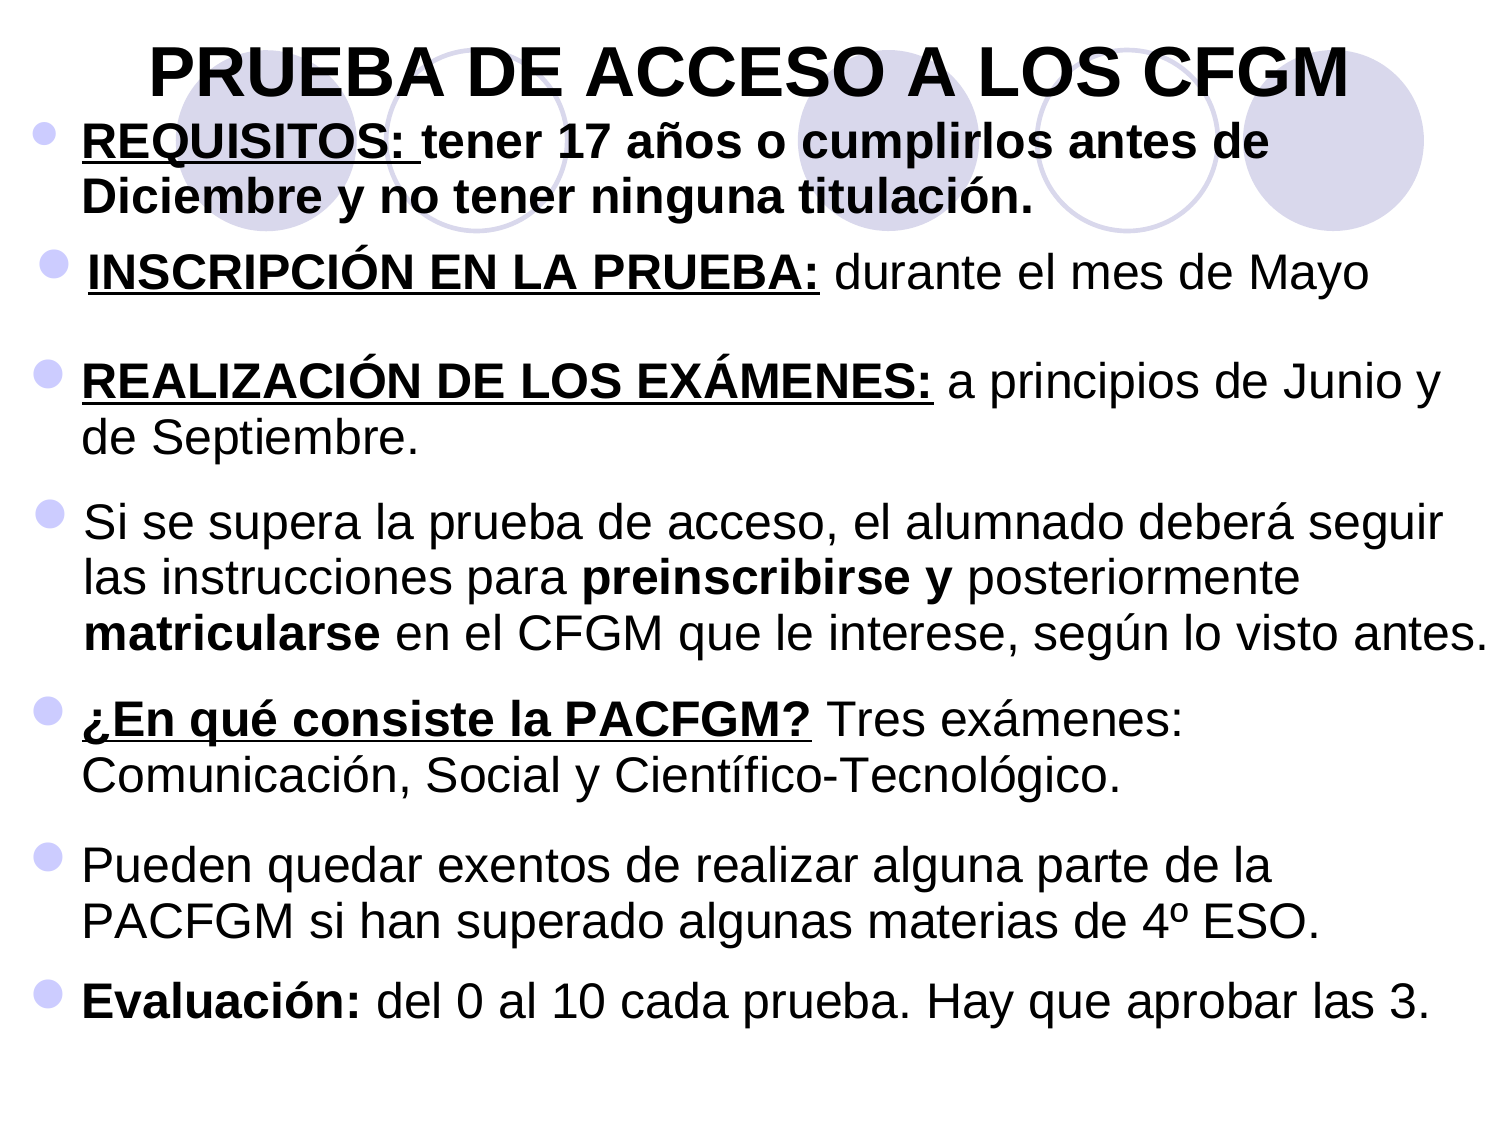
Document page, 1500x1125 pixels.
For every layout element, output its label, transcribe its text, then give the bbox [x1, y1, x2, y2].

text_box REQUISITOS: tener 17 años o cumplirlos antes de Diciembre y no tener ninguna titulación. [29, 113, 1500, 227]
text_box Evaluación: del 0 al 10 cada prueba. Hay que aprobar las 3. [29, 974, 1500, 1034]
text_box REALIZACIÓN DE LOS EXÁMENES: a principios de Junio y de Septiembre. [29, 354, 1500, 468]
text_box INSCRIPCIÓN EN LA PRUEBA: durante el mes de Mayo [35, 244, 1500, 354]
text_box Si se supera la prueba de acceso, el alumnado deberá seguir las instrucciones para preinscribirse y posteriormente matricularse en el CFGM que le interese, según lo visto antes. [31, 494, 1500, 665]
text_box Pueden quedar exentos de realizar alguna parte de la PACFGM si han superado algunas materias de 4º ESO. [29, 838, 1500, 945]
text_box PRUEBA DE ACCESO A LOS CFGM [75, 17, 1426, 113]
text_box ¿En qué consiste la PACFGM? Tres exámenes: Comunicación, Social y Científico-Tecnológico. [29, 692, 1500, 838]
